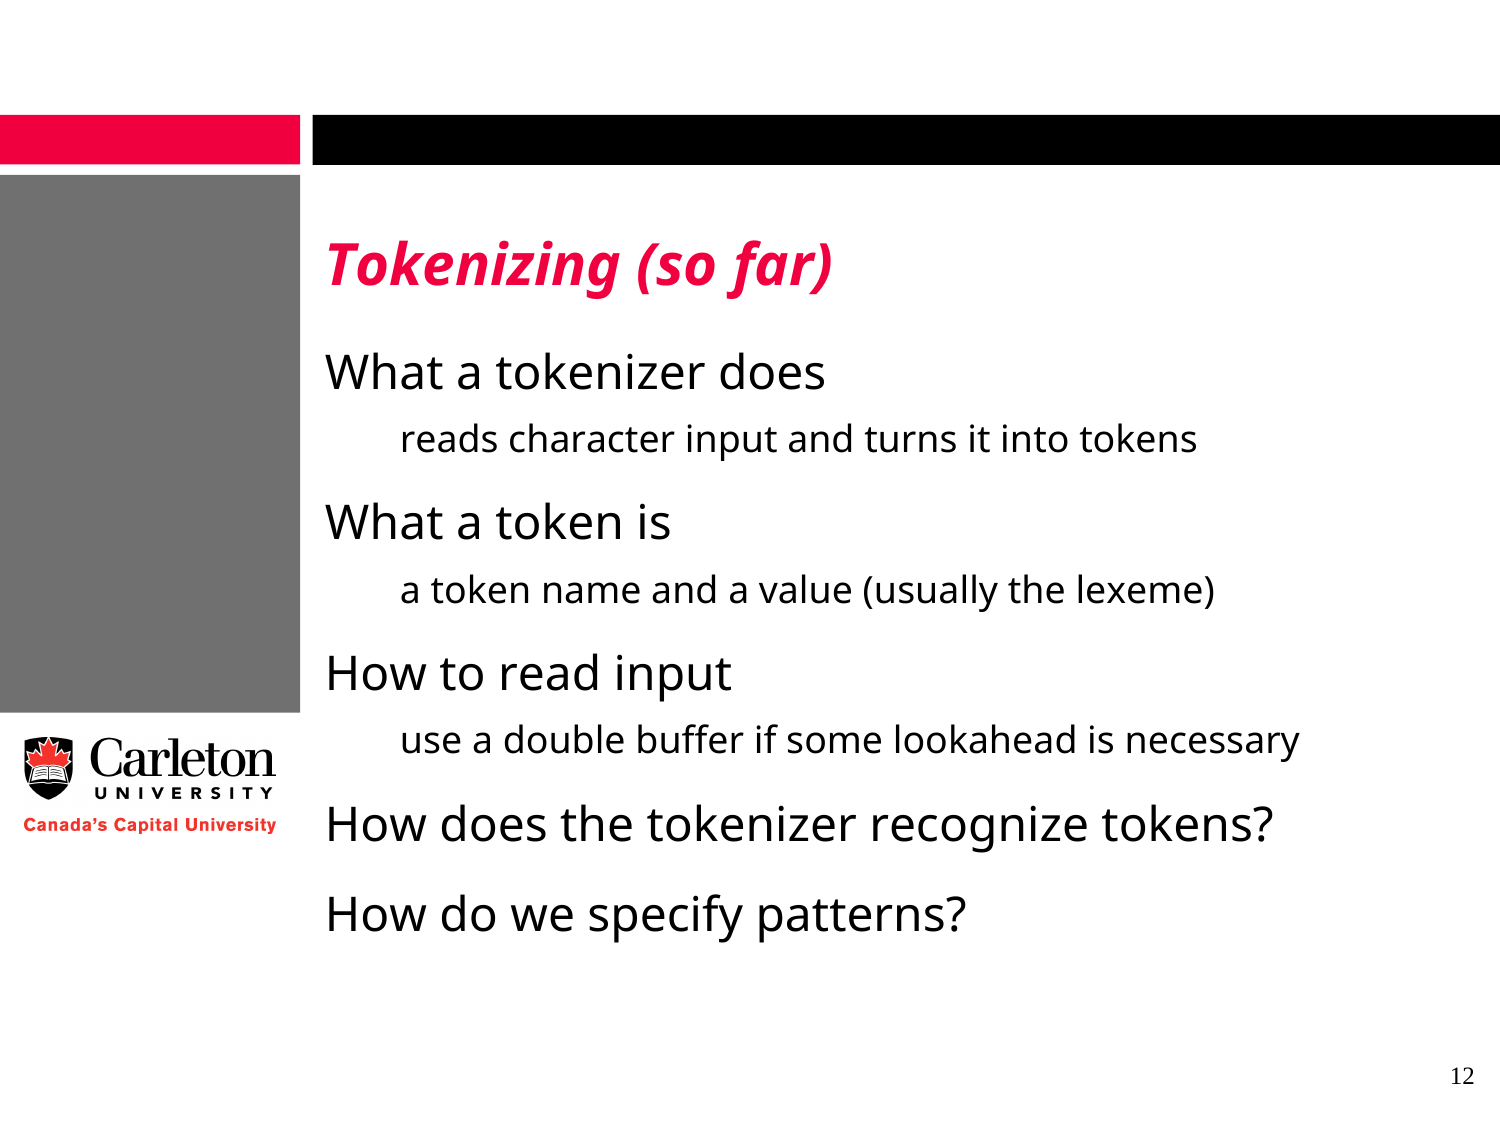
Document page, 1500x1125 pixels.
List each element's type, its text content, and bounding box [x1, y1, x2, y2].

title Tokenizing (so far) [324, 194, 1450, 324]
list What a tokenizer does reads character input and turns it into tokens What a token is a token name and a value (usually the lexeme) How to read input use a double buffer if some lookahead is necessary How does the tokenizer recognize tokens? How do we specify patterns? [324, 324, 1450, 1036]
picture [24, 737, 276, 834]
